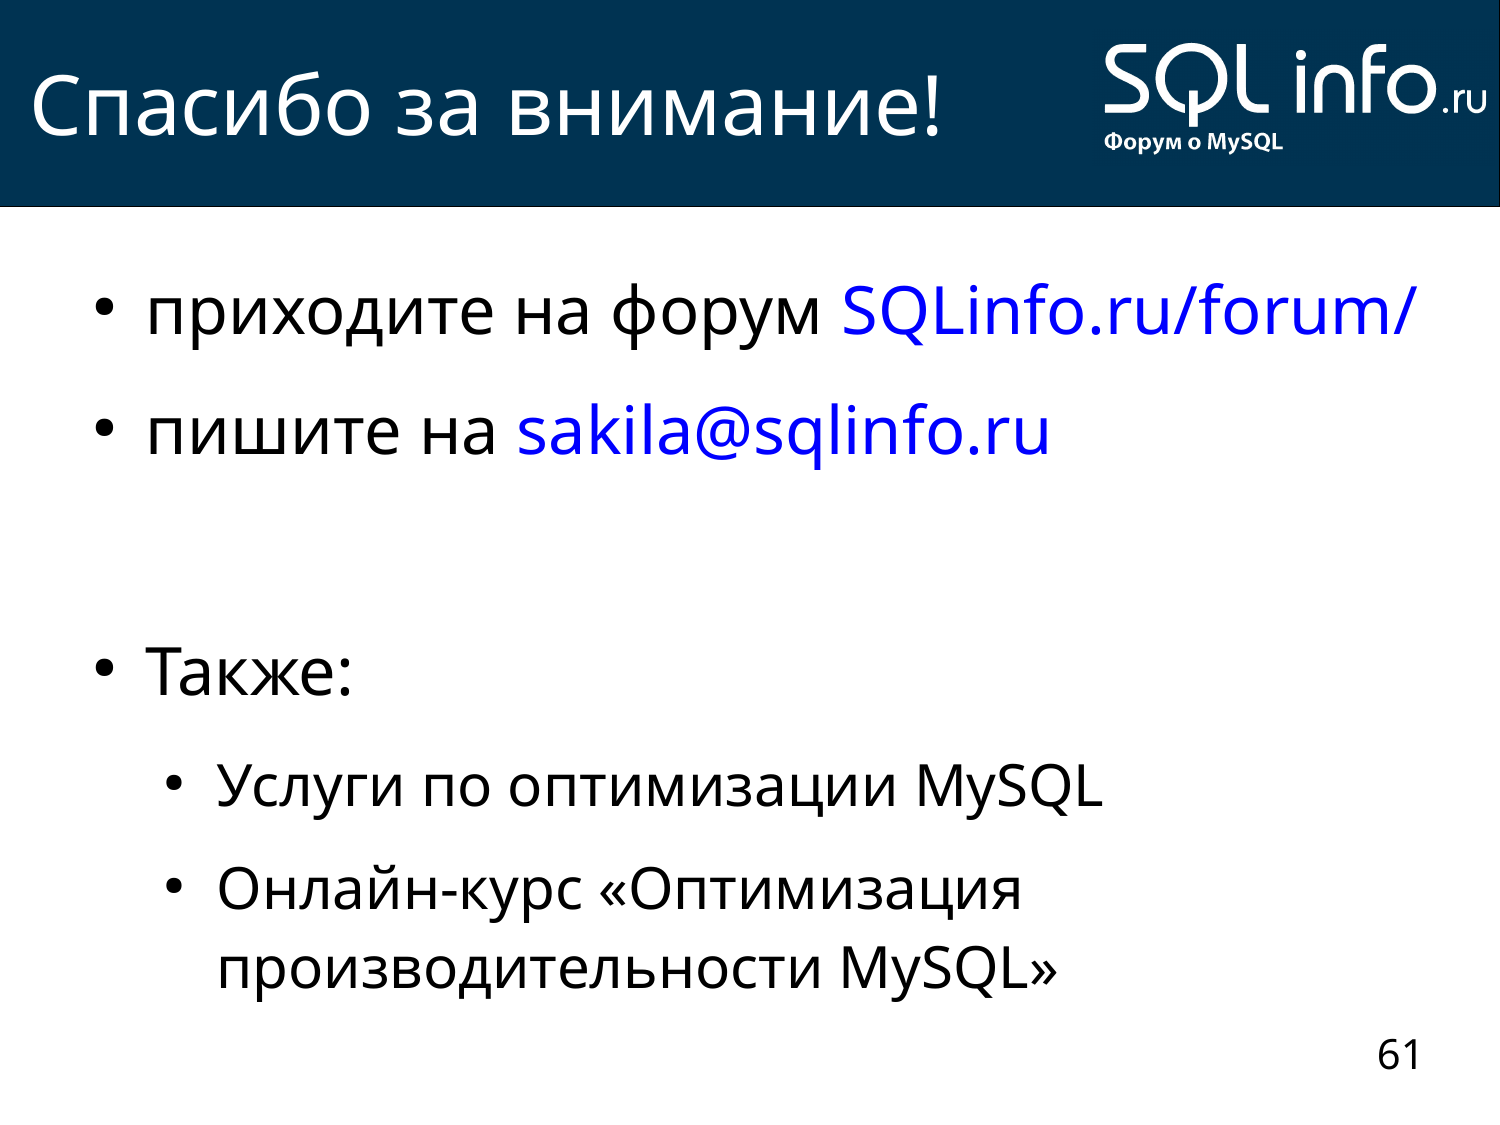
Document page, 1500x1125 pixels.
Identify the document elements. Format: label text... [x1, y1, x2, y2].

picture [1093, 29, 1495, 166]
title Спасибо за внимание! [29, 0, 1093, 207]
list приходите на форум SQLinfo.ru/forum/ пишите на sakila@sqlinfo.ru Также: Услуги по оптимизации MySQL Онлайн-курс «Оптимизация производительности MySQL» [75, 263, 1425, 1093]
